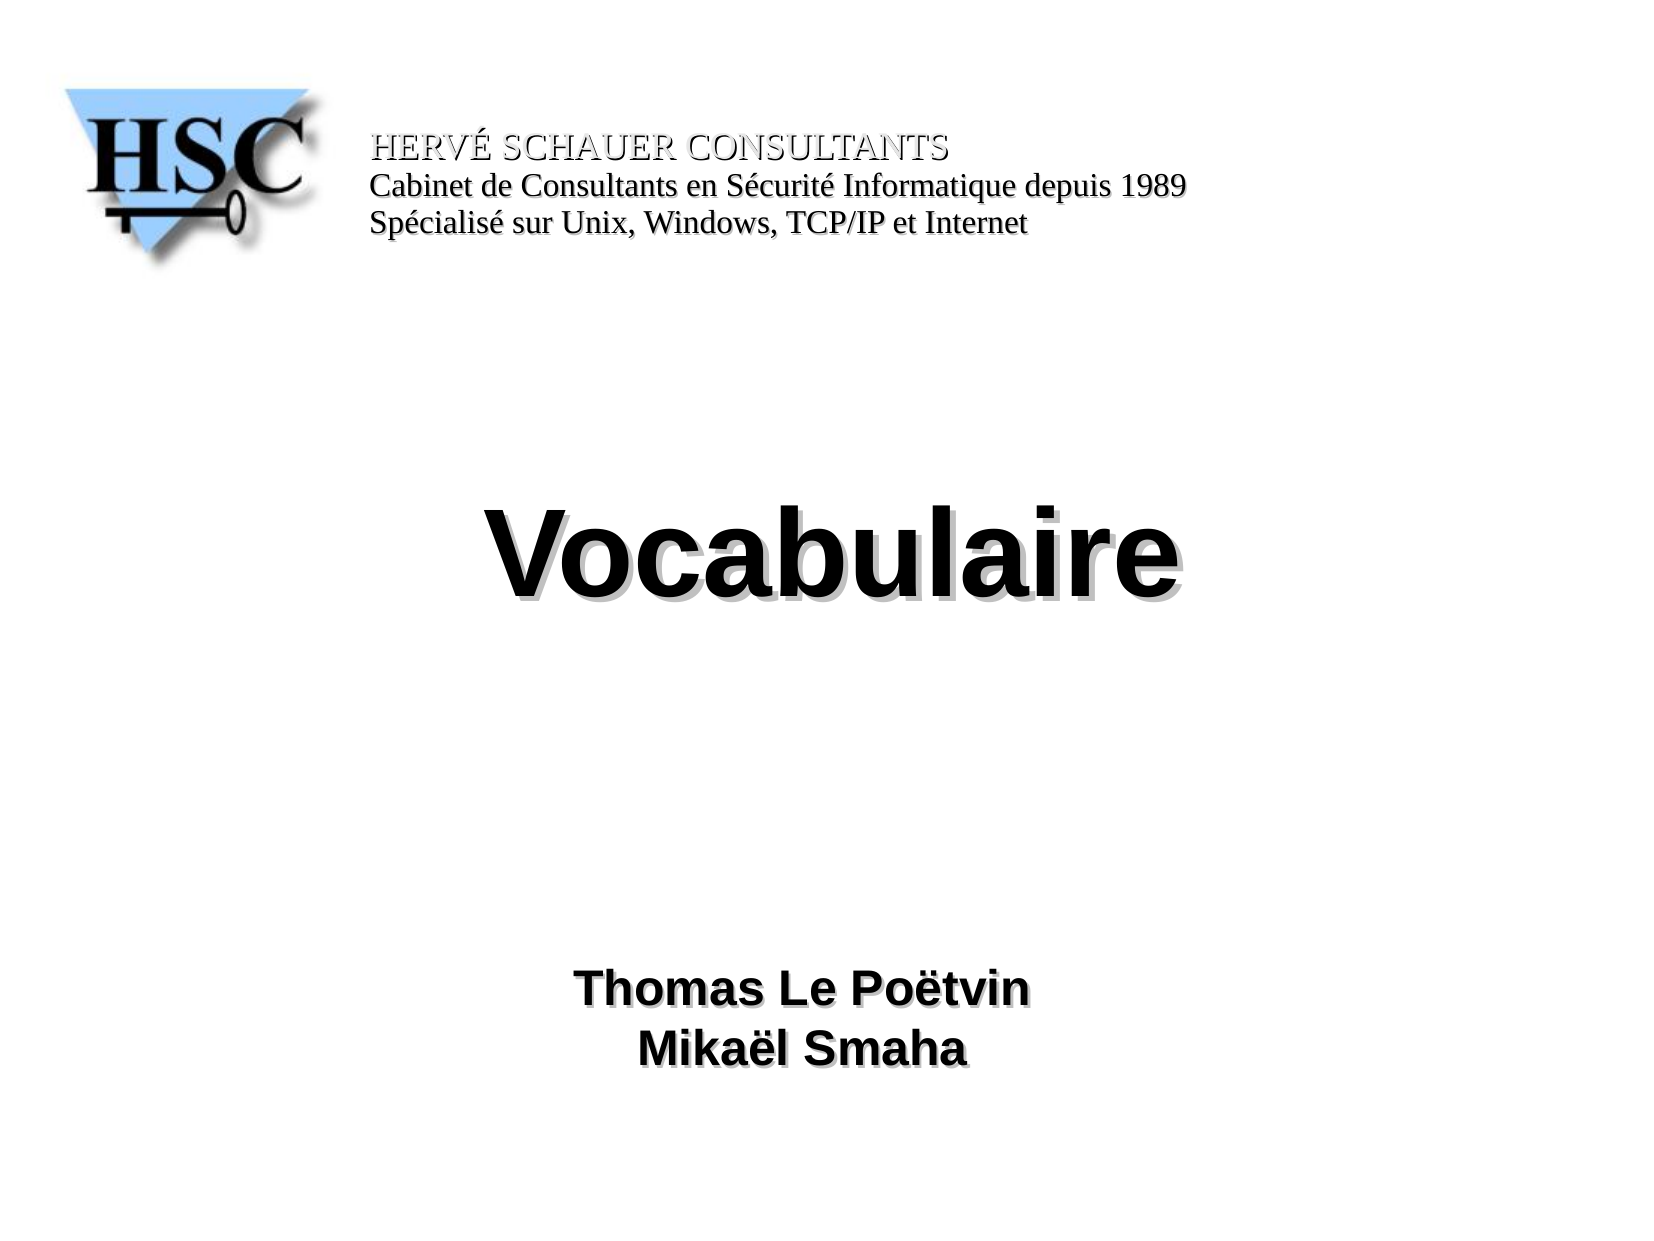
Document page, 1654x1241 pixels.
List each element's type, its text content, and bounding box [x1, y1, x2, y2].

title Thomas Le Poëtvin Mikaël Smaha [5, 912, 1600, 1120]
title Vocabulaire [88, 442, 1577, 650]
